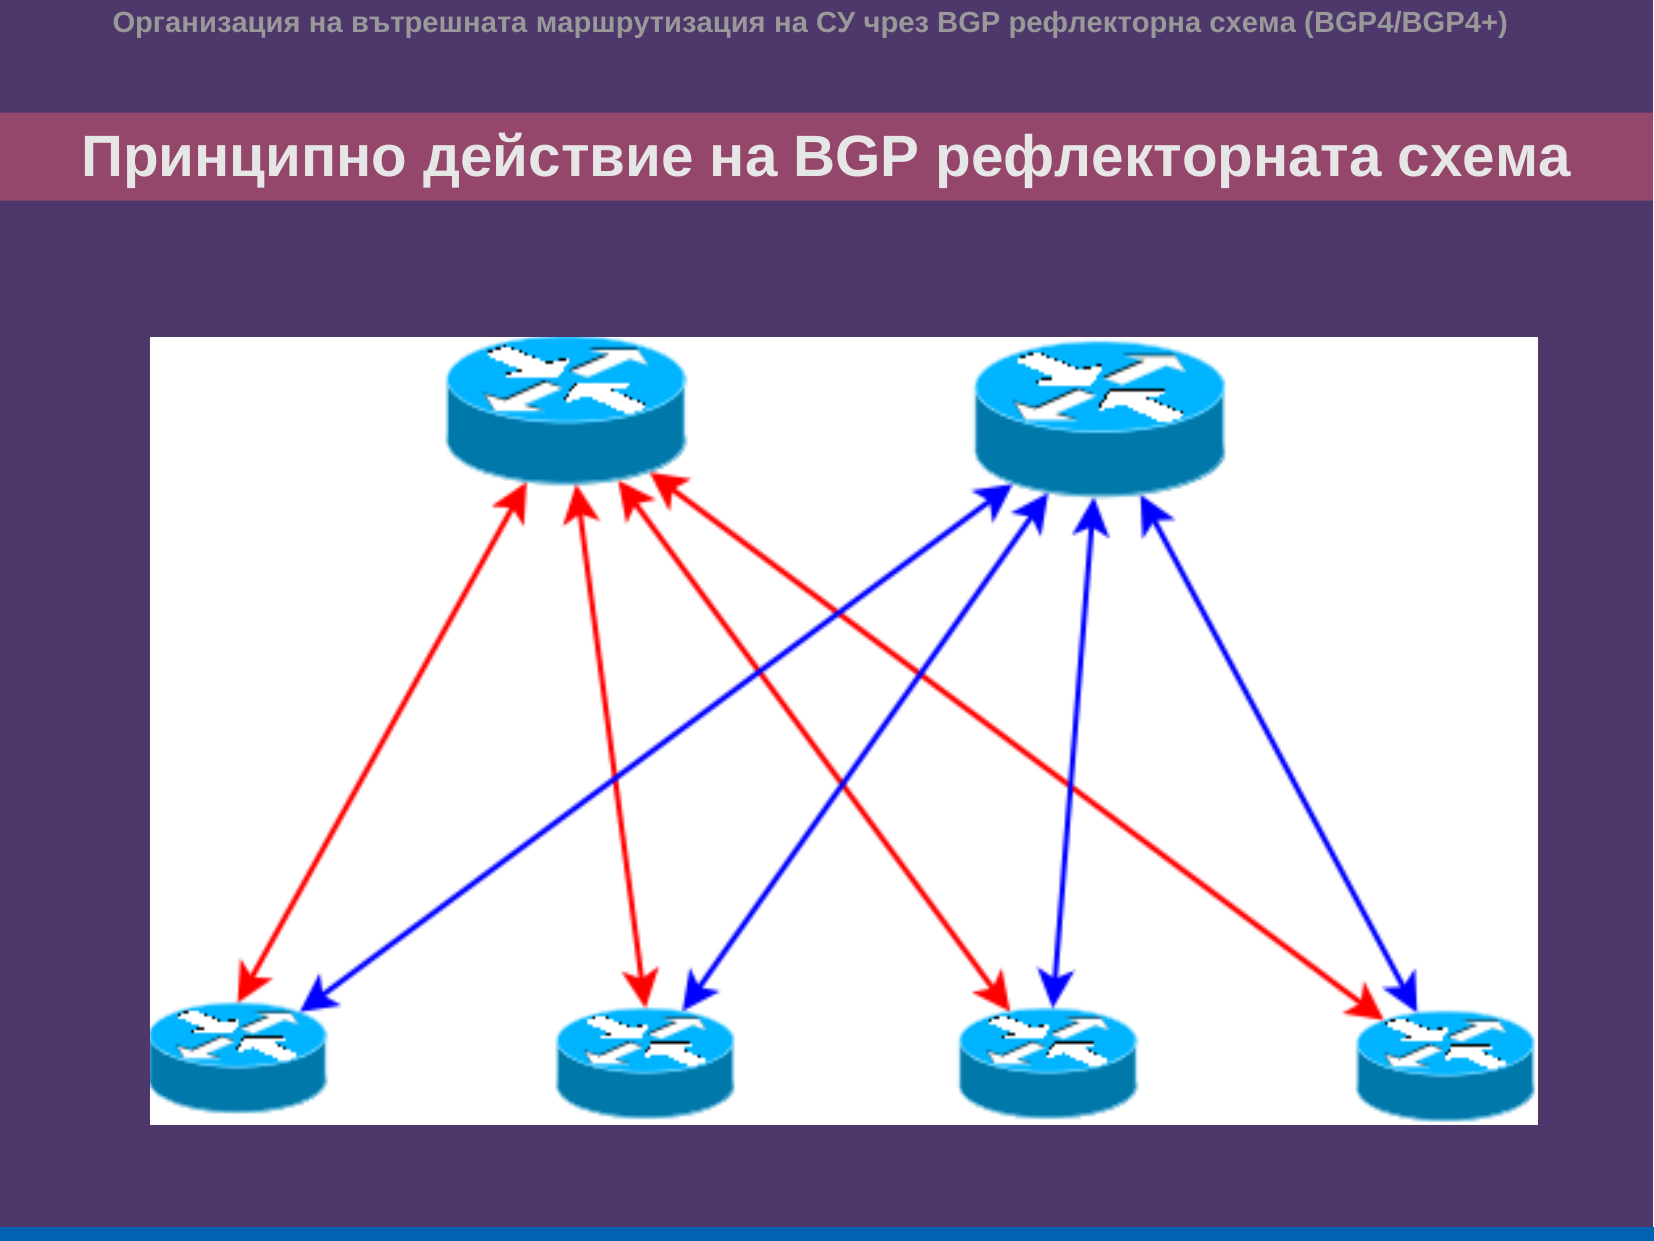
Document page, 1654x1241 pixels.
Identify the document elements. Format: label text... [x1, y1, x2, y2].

picture [150, 337, 1538, 1126]
title Организация на вътрешната маршрутизация на СУ чрез BGP рефлекторна схема (BGP4/BGP4+) [112, 0, 1525, 45]
title Принципно действие на BGP рефлекторната схема [0, 112, 1653, 201]
